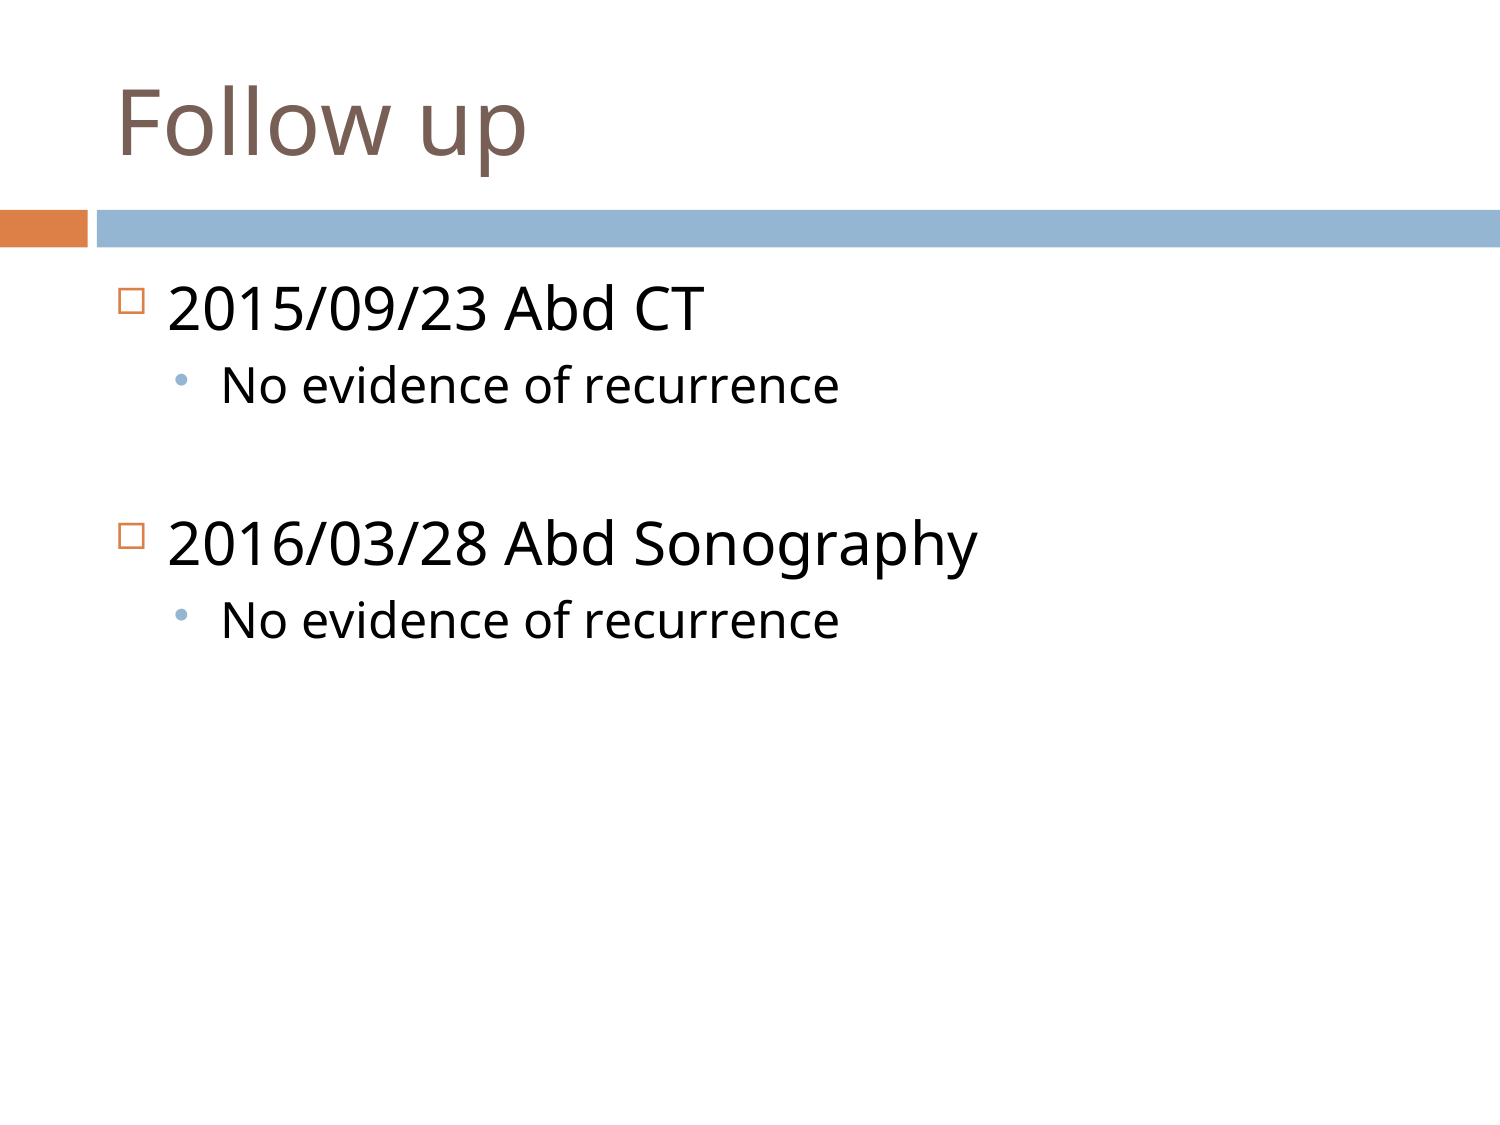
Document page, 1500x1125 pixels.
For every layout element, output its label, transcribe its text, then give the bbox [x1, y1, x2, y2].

title Follow up [99, 37, 1438, 201]
list 2015/09/23 Abd CT No evidence of recurrence 2016/03/28 Abd Sonography No evidence of recurrence [100, 262, 1438, 1005]
